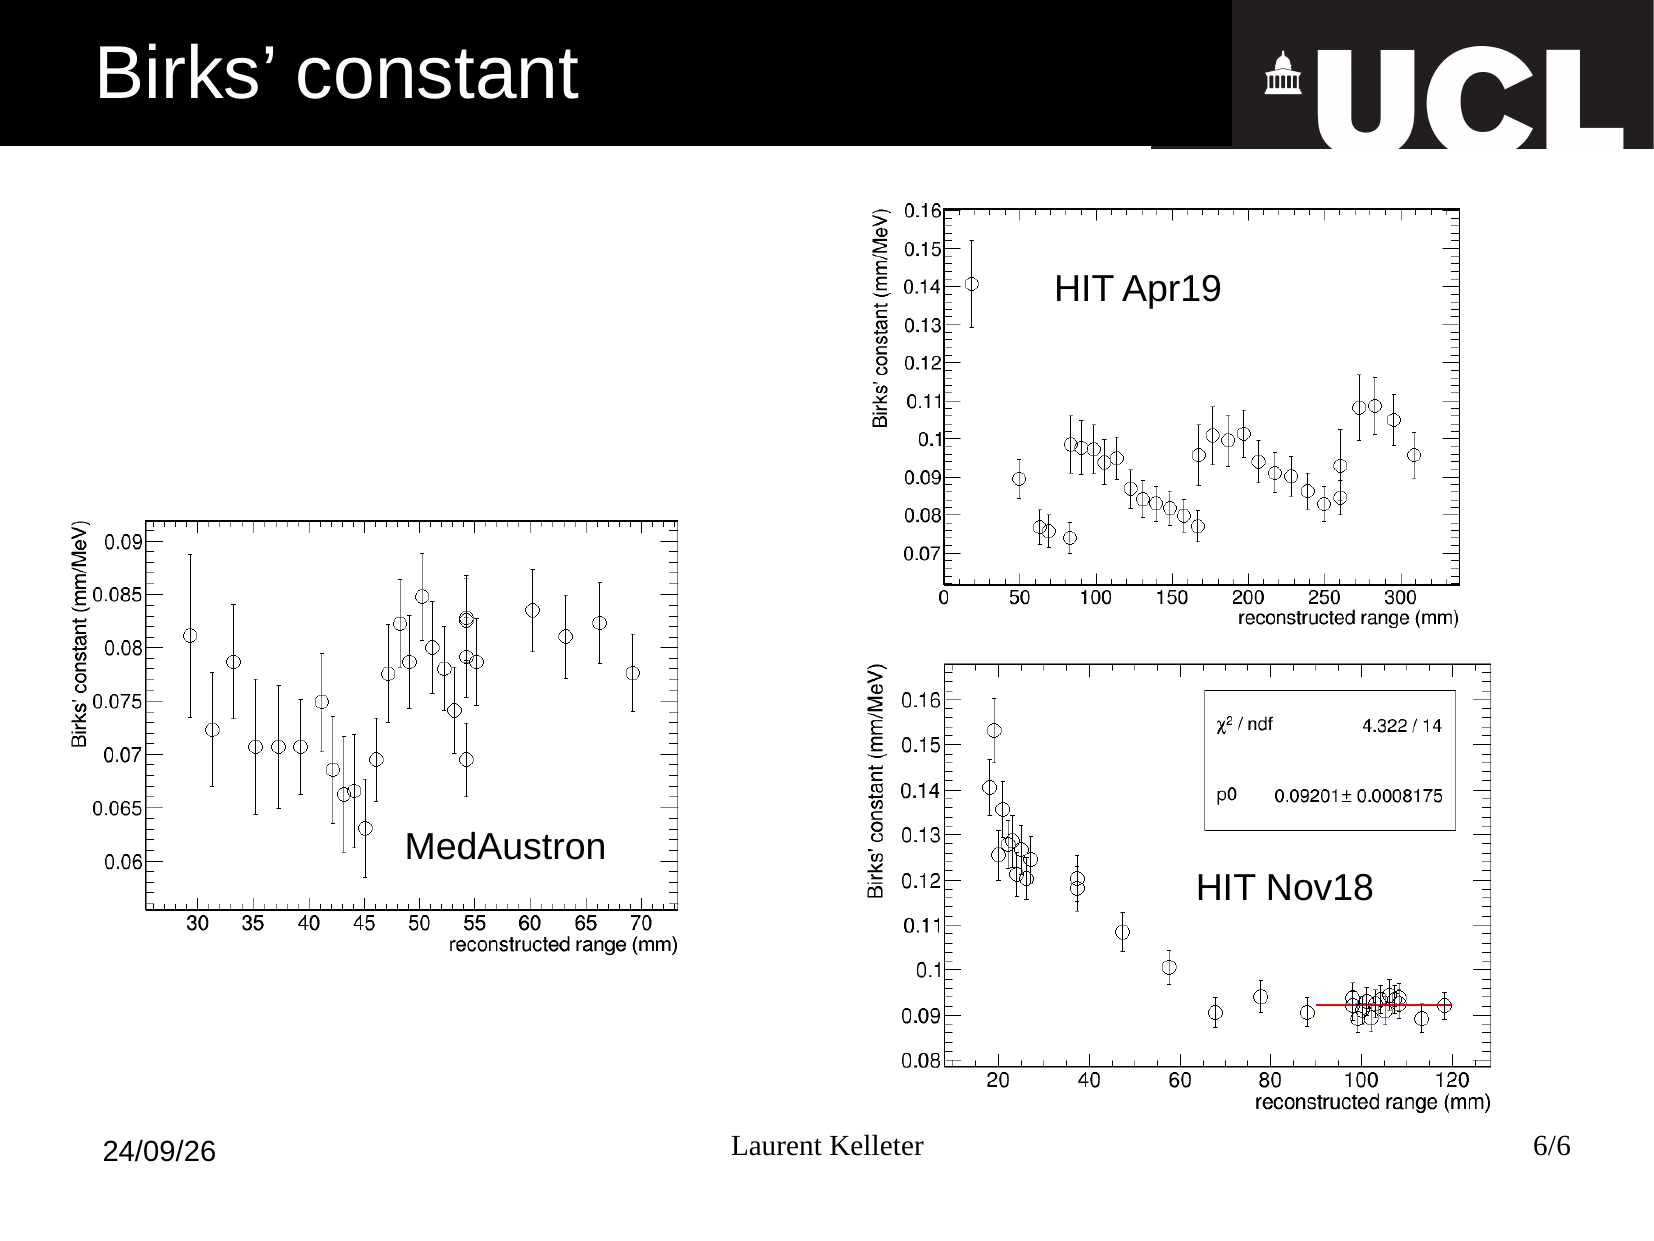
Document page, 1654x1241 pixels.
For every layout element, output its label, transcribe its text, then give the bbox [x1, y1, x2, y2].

picture [67, 472, 745, 960]
picture [862, 162, 1560, 1117]
text_box MedAustron [389, 817, 650, 875]
picture [1151, 0, 1654, 149]
text_box HIT Apr19 [1039, 259, 1276, 317]
title Birks’ constant [94, 0, 1241, 147]
text_box HIT Nov18 [1181, 859, 1441, 916]
